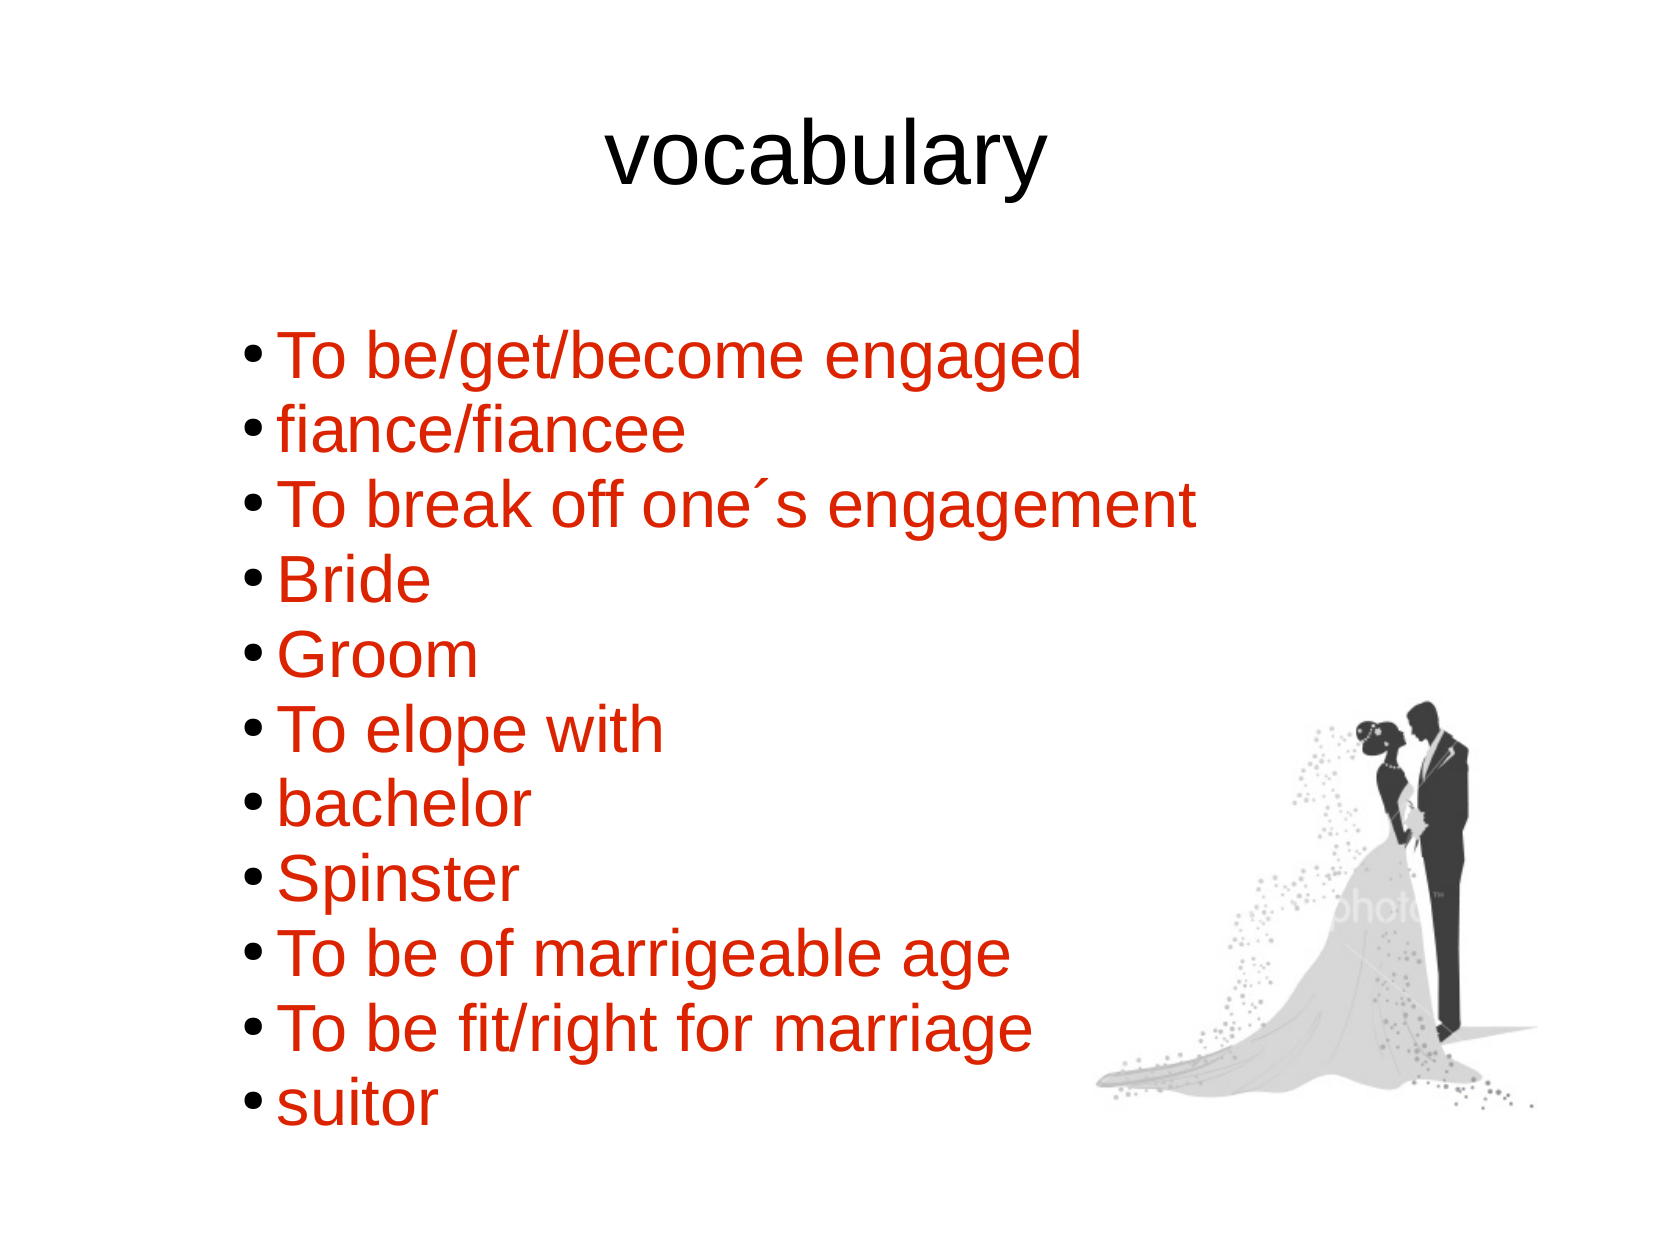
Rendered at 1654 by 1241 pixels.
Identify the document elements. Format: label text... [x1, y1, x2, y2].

subtitle To be/get/become engaged fiance/fiancee To break off one´s engagement Bride Groom To elope with bachelor Spinster To be of marrigeable age To be fit/right for marriage suitor [241, 317, 1536, 1215]
picture [1092, 560, 1538, 1155]
title vocabulary [82, 49, 1571, 257]
